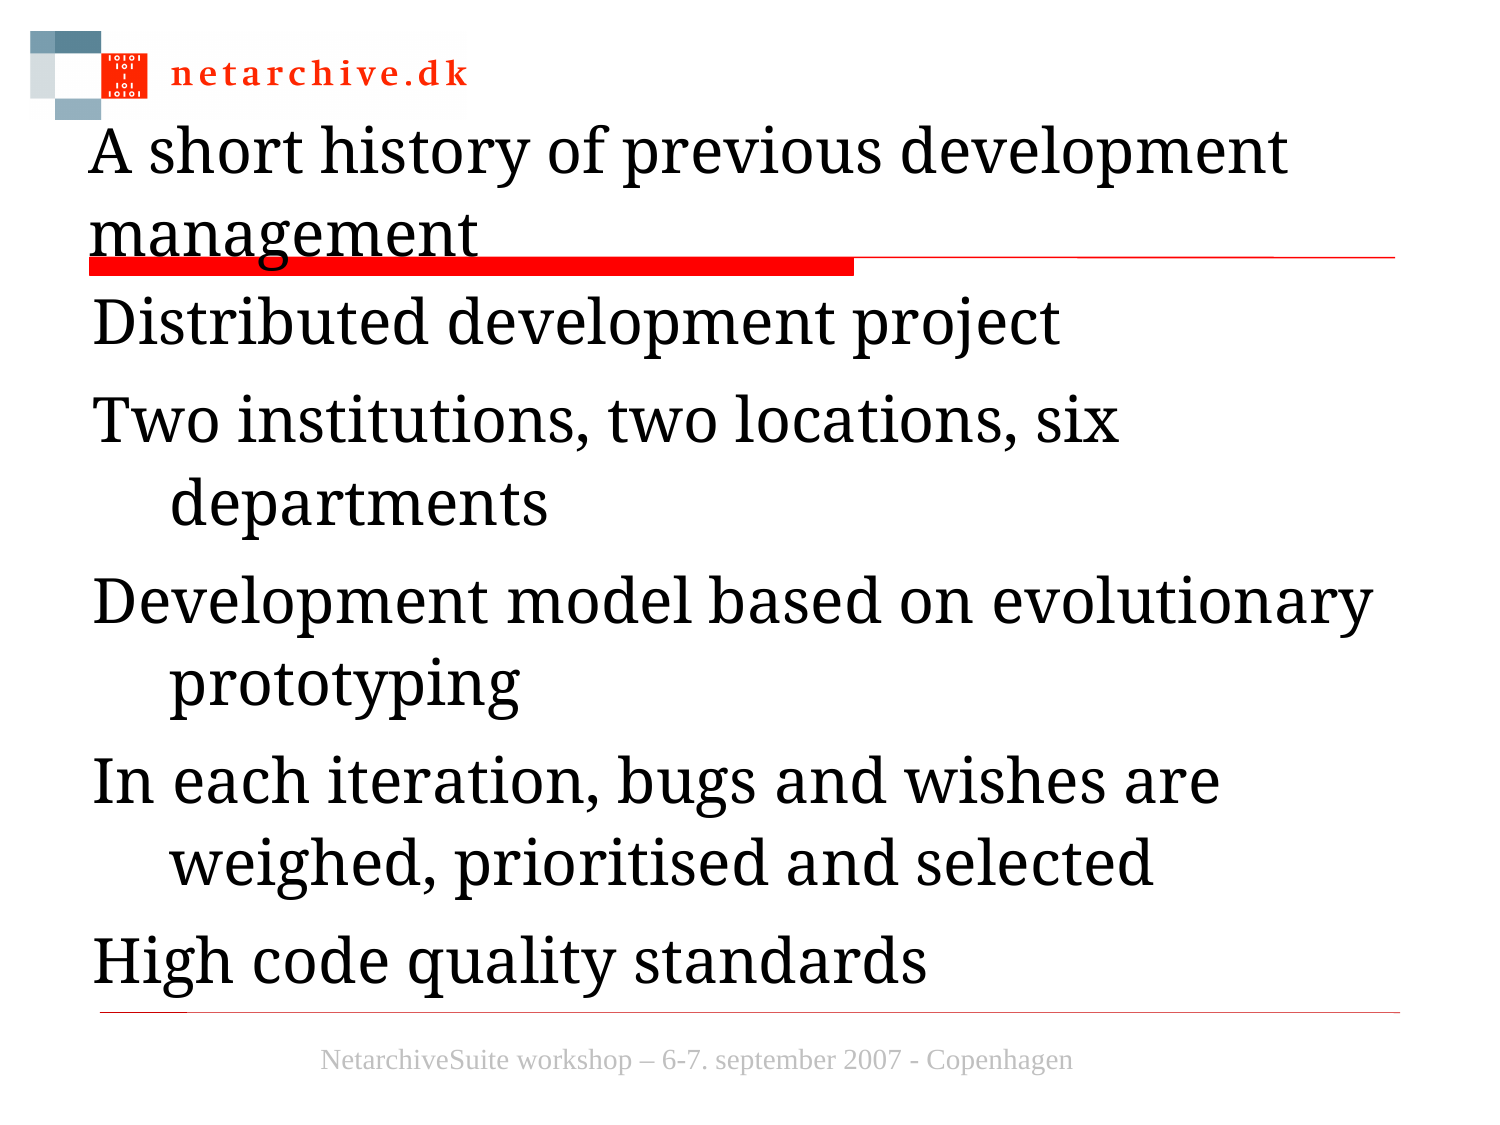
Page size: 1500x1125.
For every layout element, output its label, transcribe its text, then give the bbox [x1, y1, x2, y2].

title A short history of previous development management [88, 118, 1401, 262]
picture [29, 31, 467, 120]
list Distributed development project Two institutions, two locations, six departments Development model based on evolutionary prototyping In each iteration, bugs and wishes are weighed, prioritised and selected High code quality standards [92, 278, 1405, 973]
